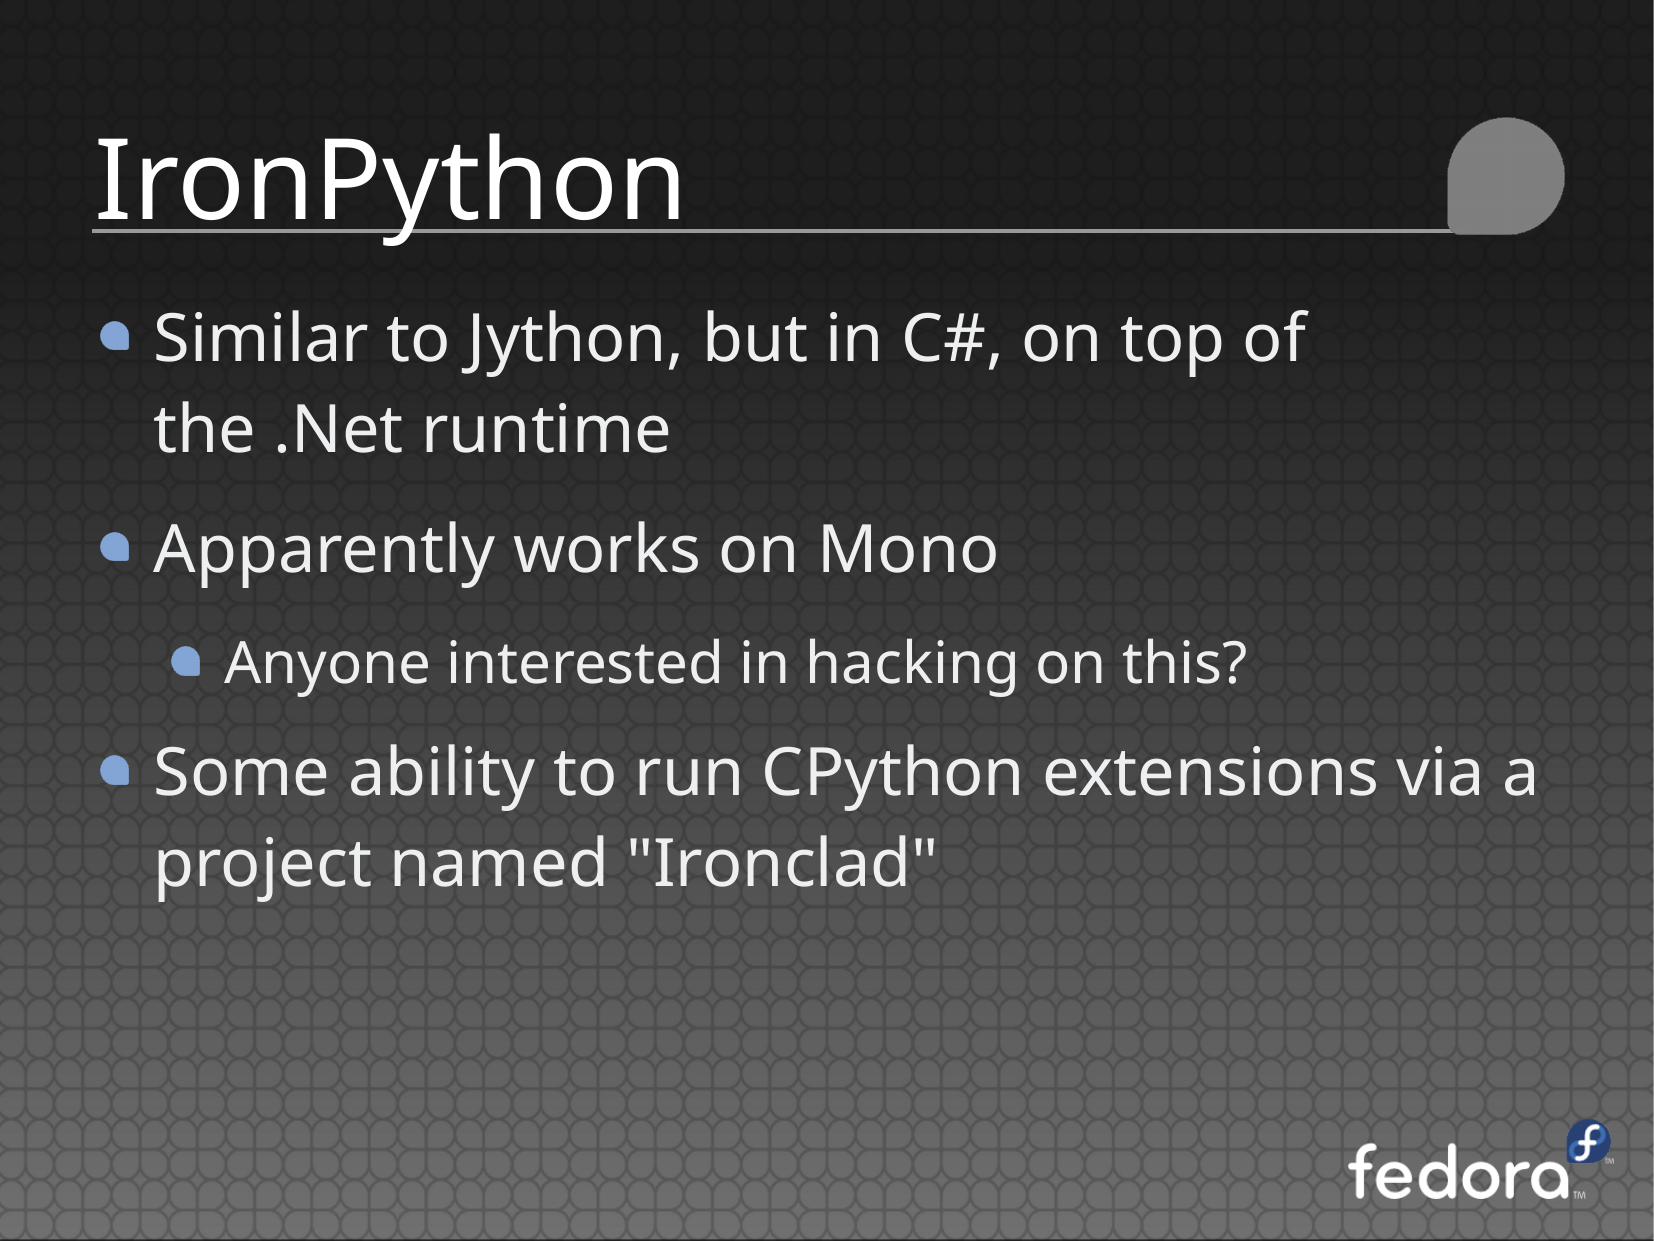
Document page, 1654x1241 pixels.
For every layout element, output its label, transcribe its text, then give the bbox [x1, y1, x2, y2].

title IronPython [94, 100, 1426, 251]
picture [0, 0, 1654, 1241]
list Similar to Jython, but in C#, on top of the .Net runtime Apparently works on Mono Anyone interested in hacking on this? Some ability to run CPython extensions via a project named "Ironclad" [82, 290, 1571, 1094]
